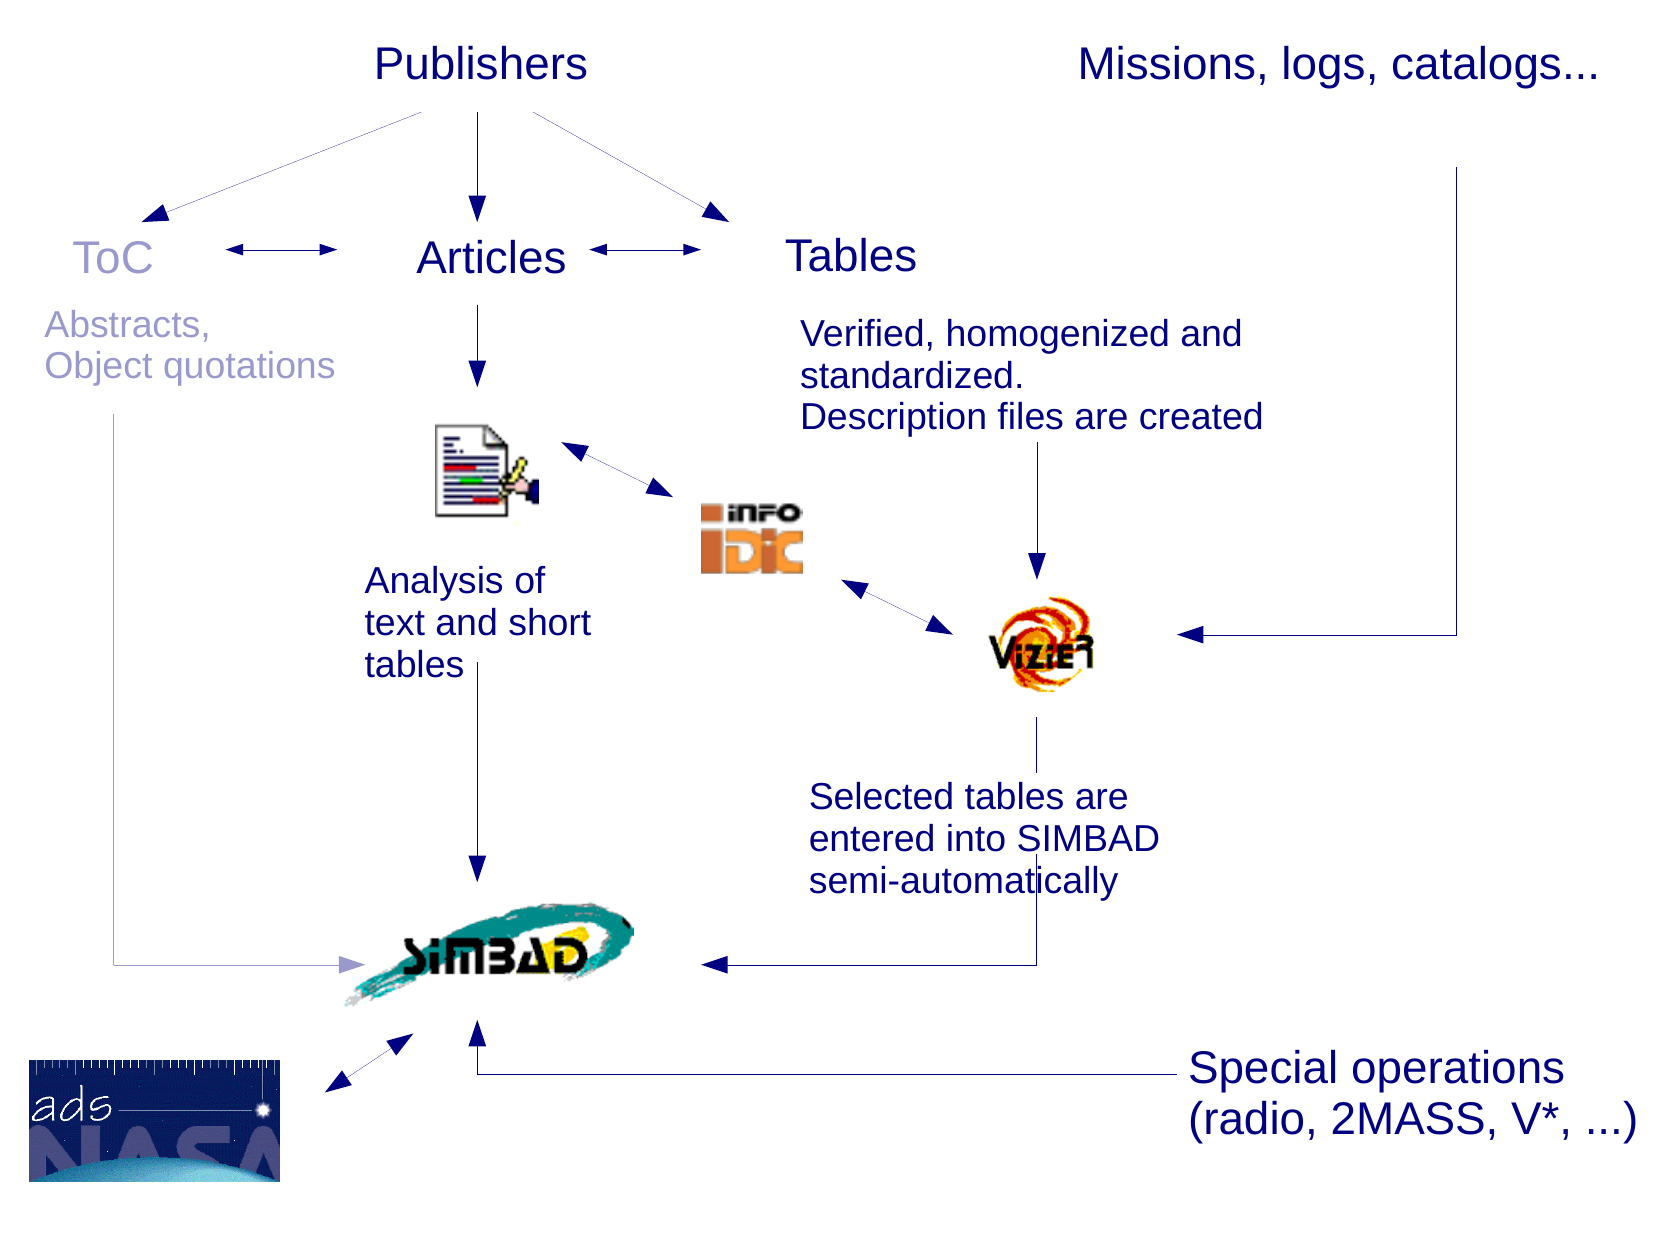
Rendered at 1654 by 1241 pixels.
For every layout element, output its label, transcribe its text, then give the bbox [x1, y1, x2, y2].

text_box Missions, logs, catalogs... [1062, 30, 1636, 97]
text_box Special operations (radio, 2MASS, V*, ...) [1173, 1034, 1654, 1152]
text_box ToC [57, 224, 191, 291]
text_box Publishers [359, 30, 629, 97]
text_box Tables [770, 222, 933, 289]
text_box Analysis of text and short tables [349, 552, 624, 693]
picture [340, 893, 634, 1020]
picture [29, 1060, 280, 1182]
text_box Abstracts, Object quotations [29, 295, 384, 395]
text_box Verified, homogenized and standardized. Description files are created [785, 304, 1373, 446]
picture [985, 594, 1101, 697]
picture [435, 422, 539, 525]
text_box Selected tables are entered into SIMBAD semi-automatically [794, 767, 1270, 909]
picture [701, 497, 803, 585]
text_box Articles [401, 224, 582, 291]
